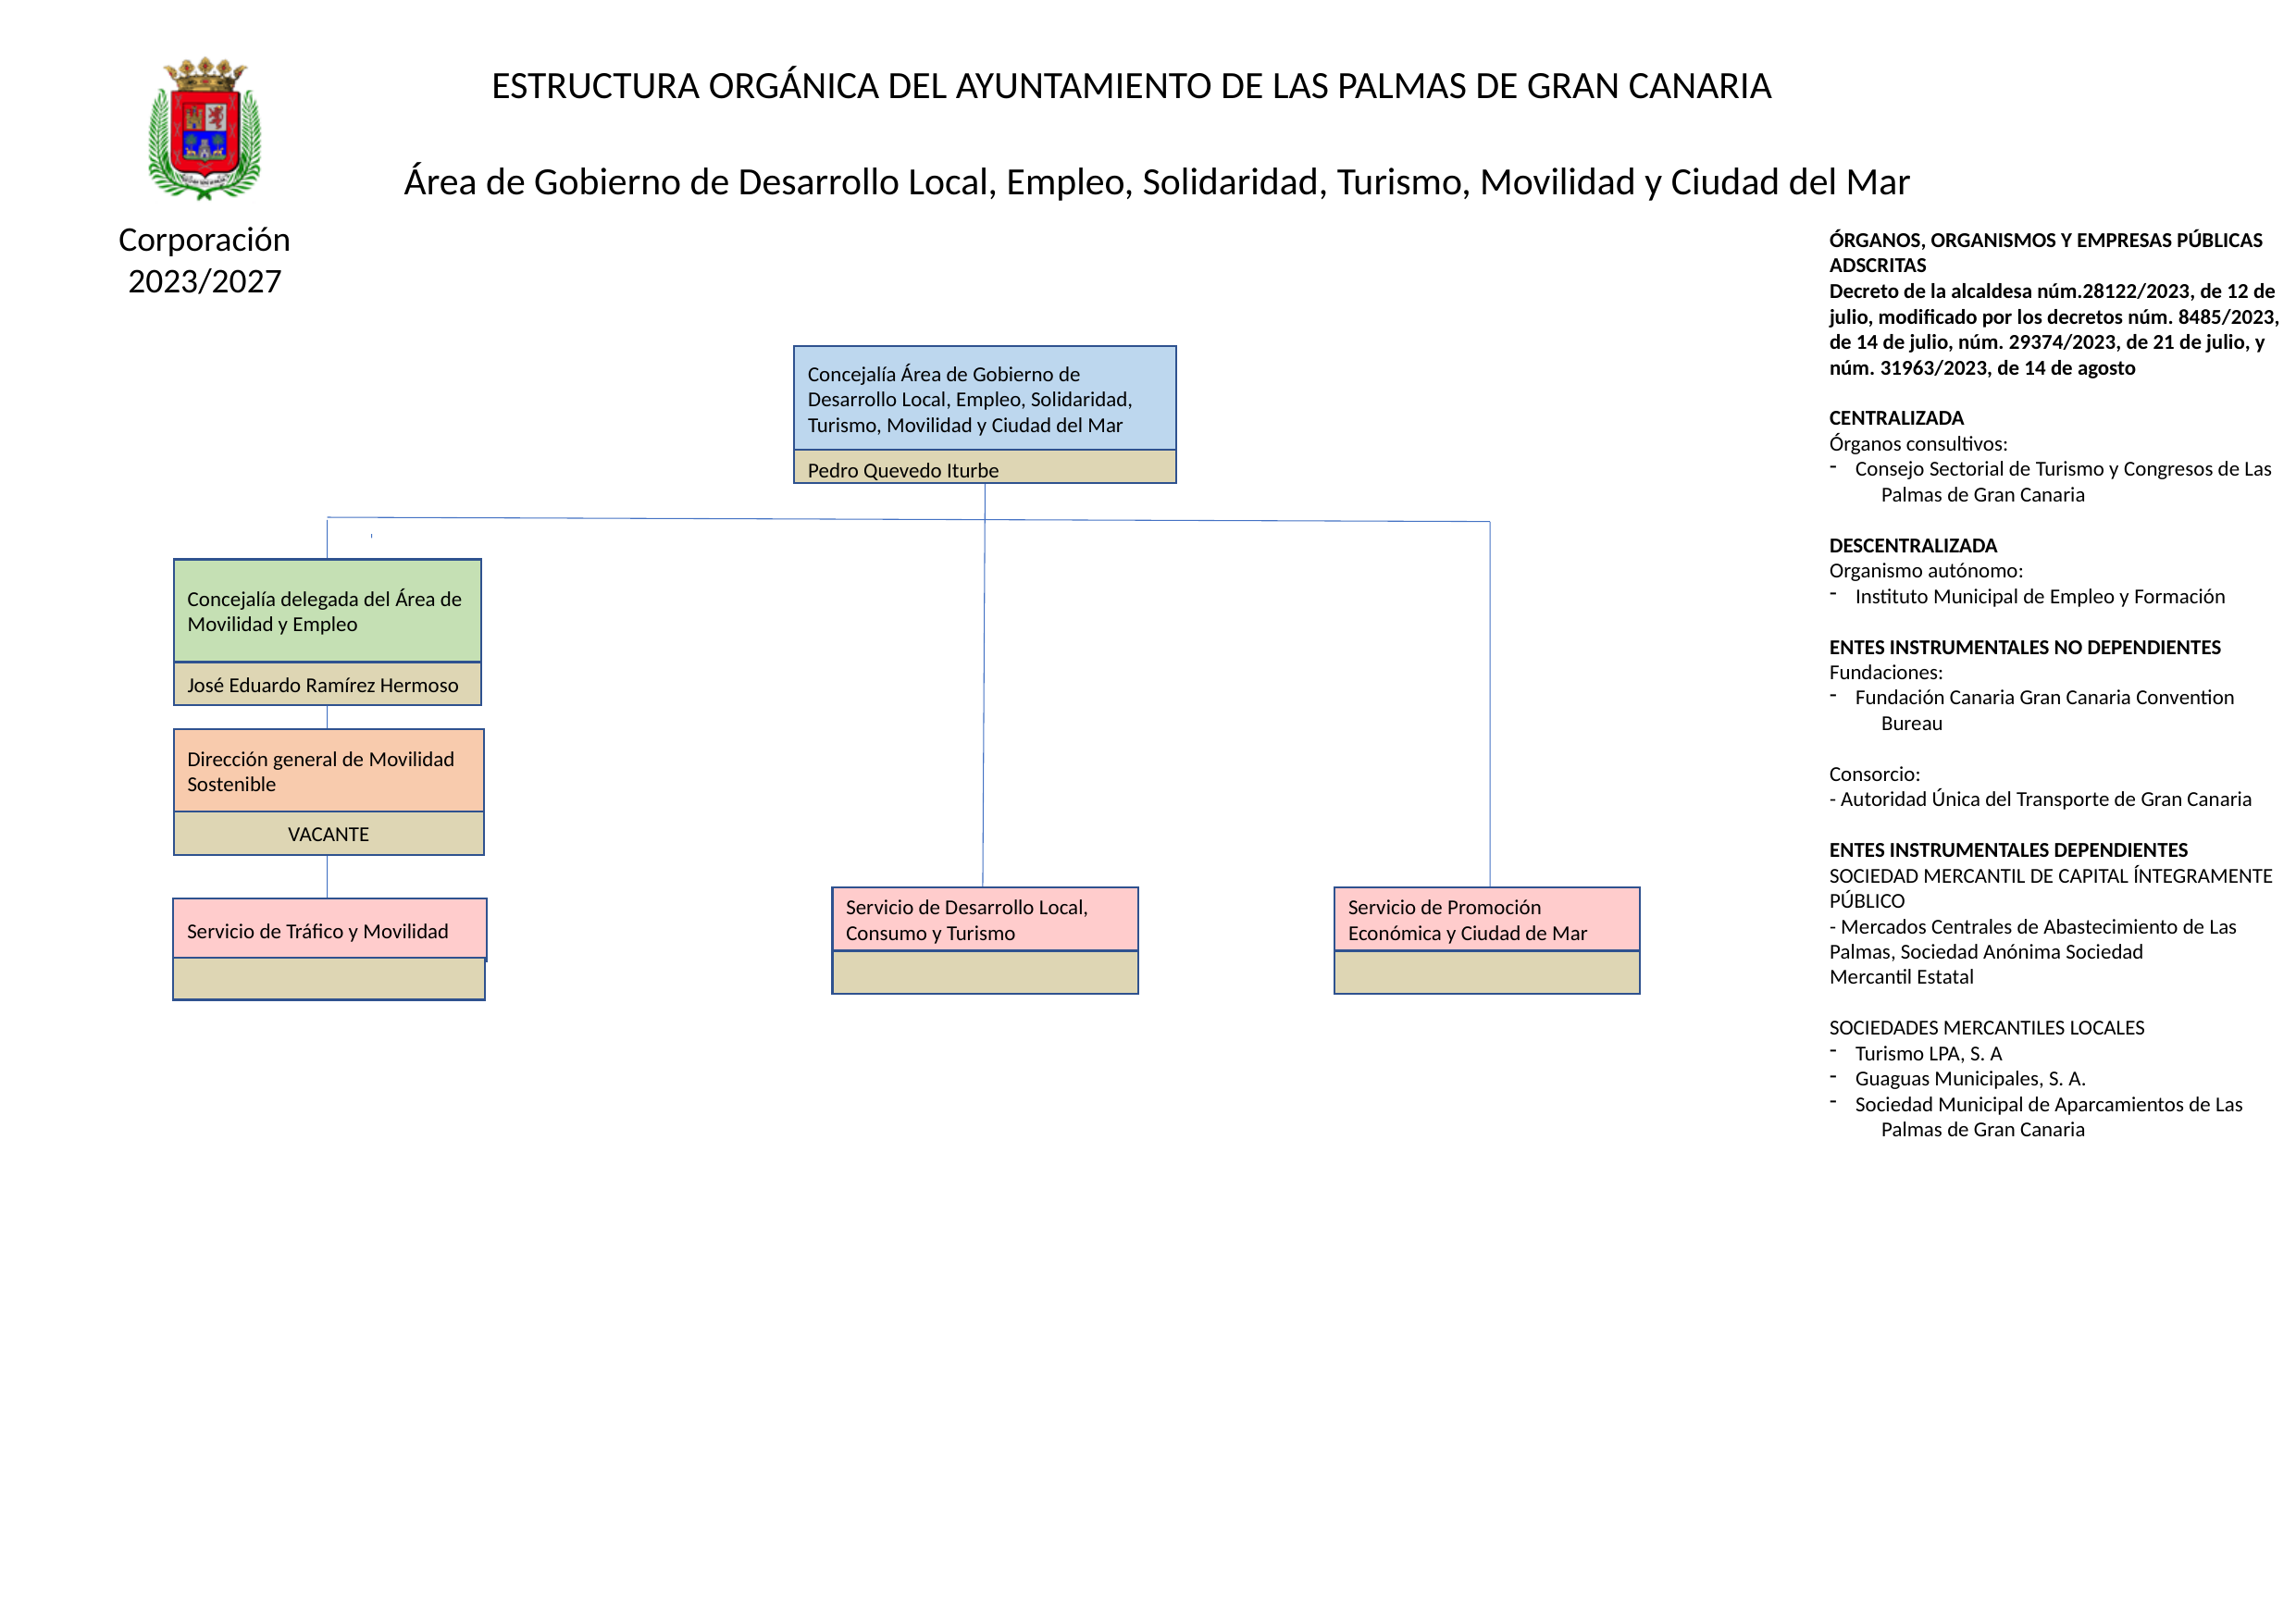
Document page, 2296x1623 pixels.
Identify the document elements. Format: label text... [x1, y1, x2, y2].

text_box ESTRUCTURA ORGÁNICA DEL AYUNTAMIENTO DE LAS PALMAS DE GRAN CANARIA [478, 53, 1787, 113]
text_box Corporación 2023/2027 [82, 209, 328, 306]
text_box [173, 958, 485, 999]
text_box Servicio de Promoción Económica y Ciudad de Mar [1334, 887, 1640, 950]
text_box [1334, 951, 1640, 994]
text_box Pedro Quevedo Iturbe [794, 450, 1176, 483]
text_box Servicio de Desarrollo Local, Consumo y Turismo [832, 887, 1138, 950]
text_box Concejalía delegada del Área de Movilidad y Empleo [174, 559, 481, 663]
text_box Servicio de Tráfico y Movilidad [173, 898, 487, 961]
text_box VACANTE [174, 812, 484, 855]
text_box Área de Gobierno de Desarrollo Local, Empleo, Solidaridad, Turismo, Movilidad y Ciudad del Mar [391, 149, 2208, 209]
text_box Dirección general de Movilidad Sostenible [174, 729, 484, 812]
picture [146, 53, 263, 204]
text_box Concejalía Área de Gobierno de Desarrollo Local, Empleo, Solidaridad, Turismo, Movilidad y Ciudad del Mar [794, 346, 1176, 450]
text_box José Eduardo Ramírez Hermoso [174, 663, 481, 705]
text_box [832, 951, 1138, 994]
text_box ÓRGANOS, ORGANISMOS Y EMPRESAS PÚBLICAS ADSCRITAS Decreto de la alcaldesa núm.28122/2023, de 12 de julio, modificado por los decretos núm. 8485/2023, de 14 de julio, núm. 29374/2023, de 21 de julio, y núm. 31963/2023, de 14 de agosto CENTRALIZADA Órganos consultivos: Consejo Sectorial de Turismo y Congresos de Las Palmas de Gran Canaria DESCENTRALIZADA Organismo autónomo: Instituto Municipal de Empleo y Formación ENTES INSTRUMENTALES NO DEPENDIENTES Fundaciones: Fundación Canaria Gran Canaria Convention Bureau Consorcio: - Autoridad Única del Transporte de Gran Canaria ENTES INSTRUMENTALES DEPENDIENTES SOCIEDAD MERCANTIL DE CAPITAL ÍNTEGRAMENTE PÚBLICO - Mercados Centrales de Abastecimiento de Las Palmas, Sociedad Anónima Sociedad Mercantil Estatal SOCIEDADES MERCANTILES LOCALES Turismo LPA, S. A Guaguas Municipales, S. A. Sociedad Municipal de Aparcamientos de Las Palmas de Gran Canaria [1816, 219, 2295, 1148]
